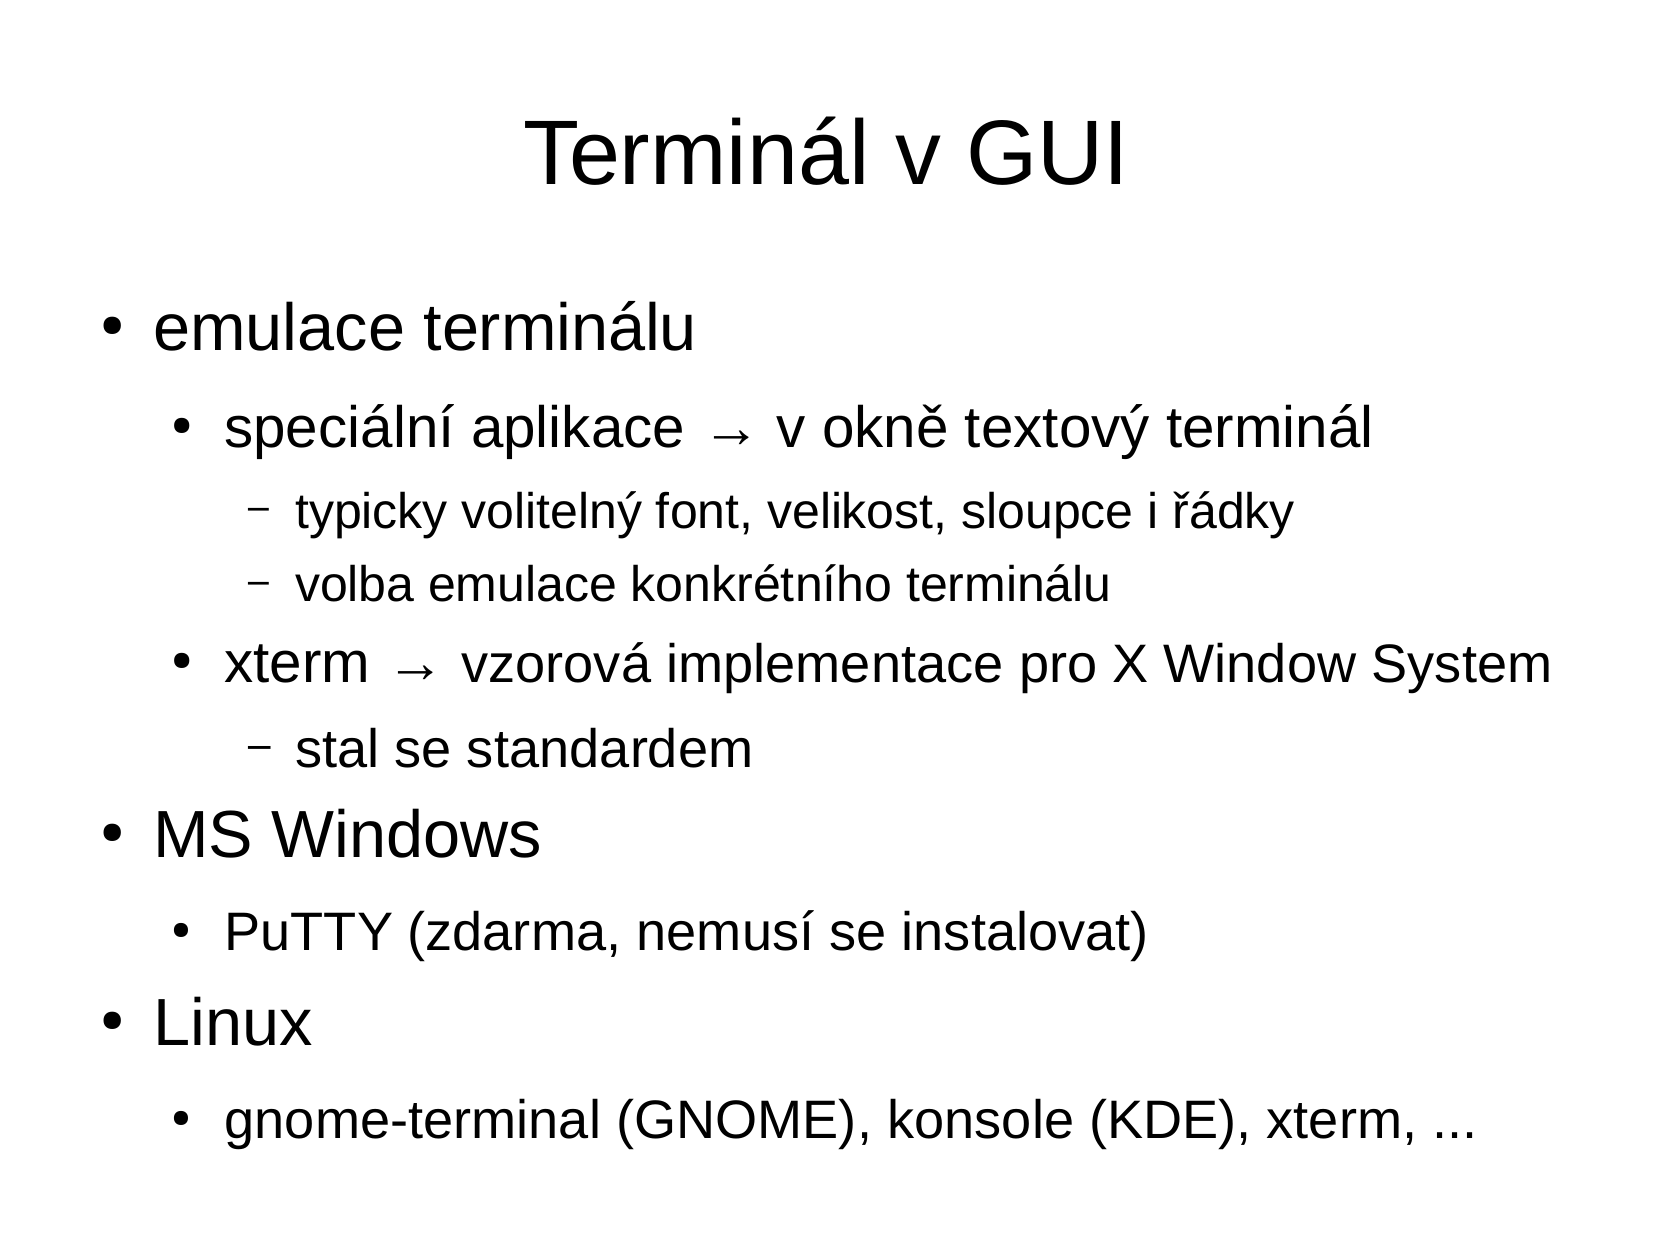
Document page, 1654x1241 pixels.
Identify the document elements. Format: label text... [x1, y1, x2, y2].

title Terminál v GUI [82, 56, 1571, 250]
list emulace terminálu speciální aplikace → v okně textový terminál typicky volitelný font, velikost, sloupce i řádky volba emulace konkrétního terminálu xterm → vzorová implementace pro X Window System stal se standardem MS Windows PuTTY (zdarma, nemusí se instalovat) Linux gnome-terminal (GNOME), konsole (KDE), xterm, ... [82, 290, 1571, 1151]
